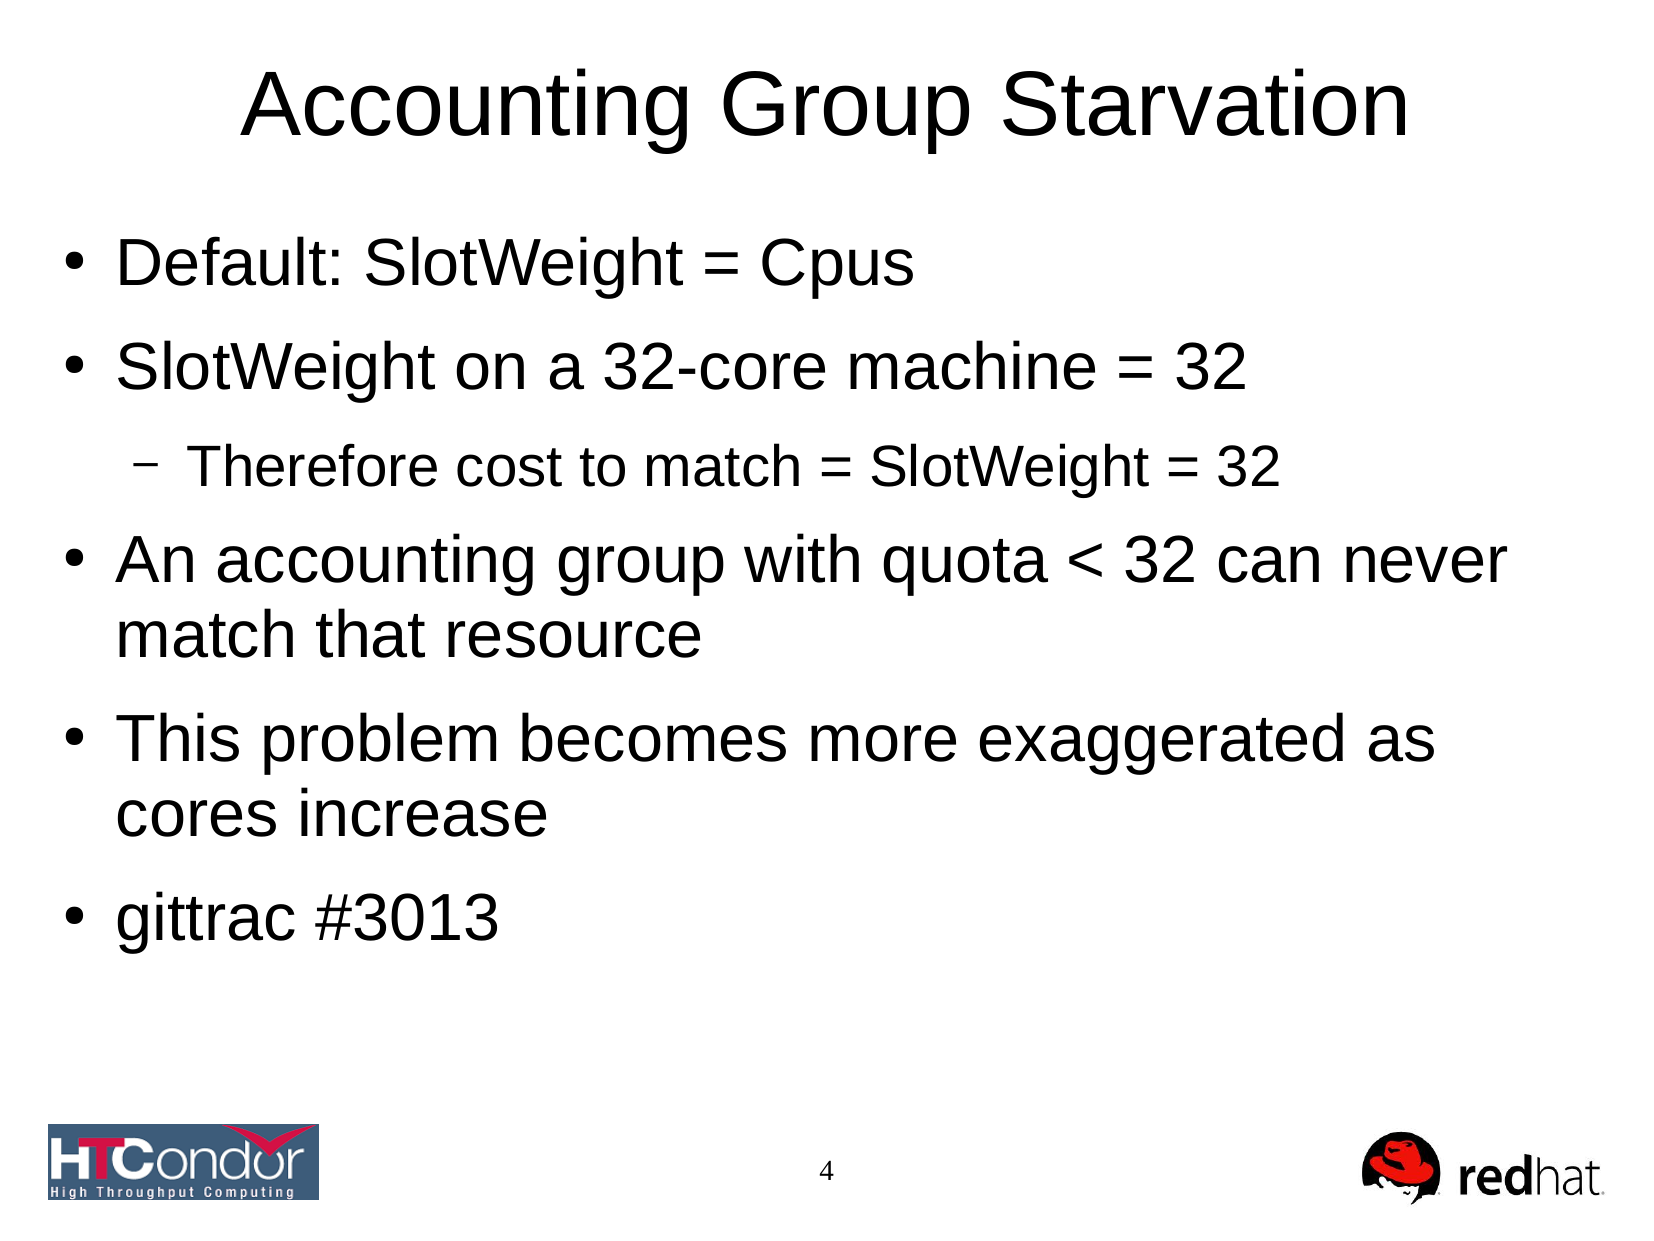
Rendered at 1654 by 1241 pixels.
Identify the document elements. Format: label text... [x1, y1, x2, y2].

list Default: SlotWeight = Cpus SlotWeight on a 32-core machine = 32 Therefore cost to match = SlotWeight = 32 An accounting group with quota < 32 can never match that resource This problem becomes more exaggerated as cores increase gittrac #3013 [45, 225, 1606, 1096]
title Accounting Group Starvation [82, 28, 1571, 180]
picture [48, 1124, 319, 1200]
picture [1352, 1128, 1629, 1215]
